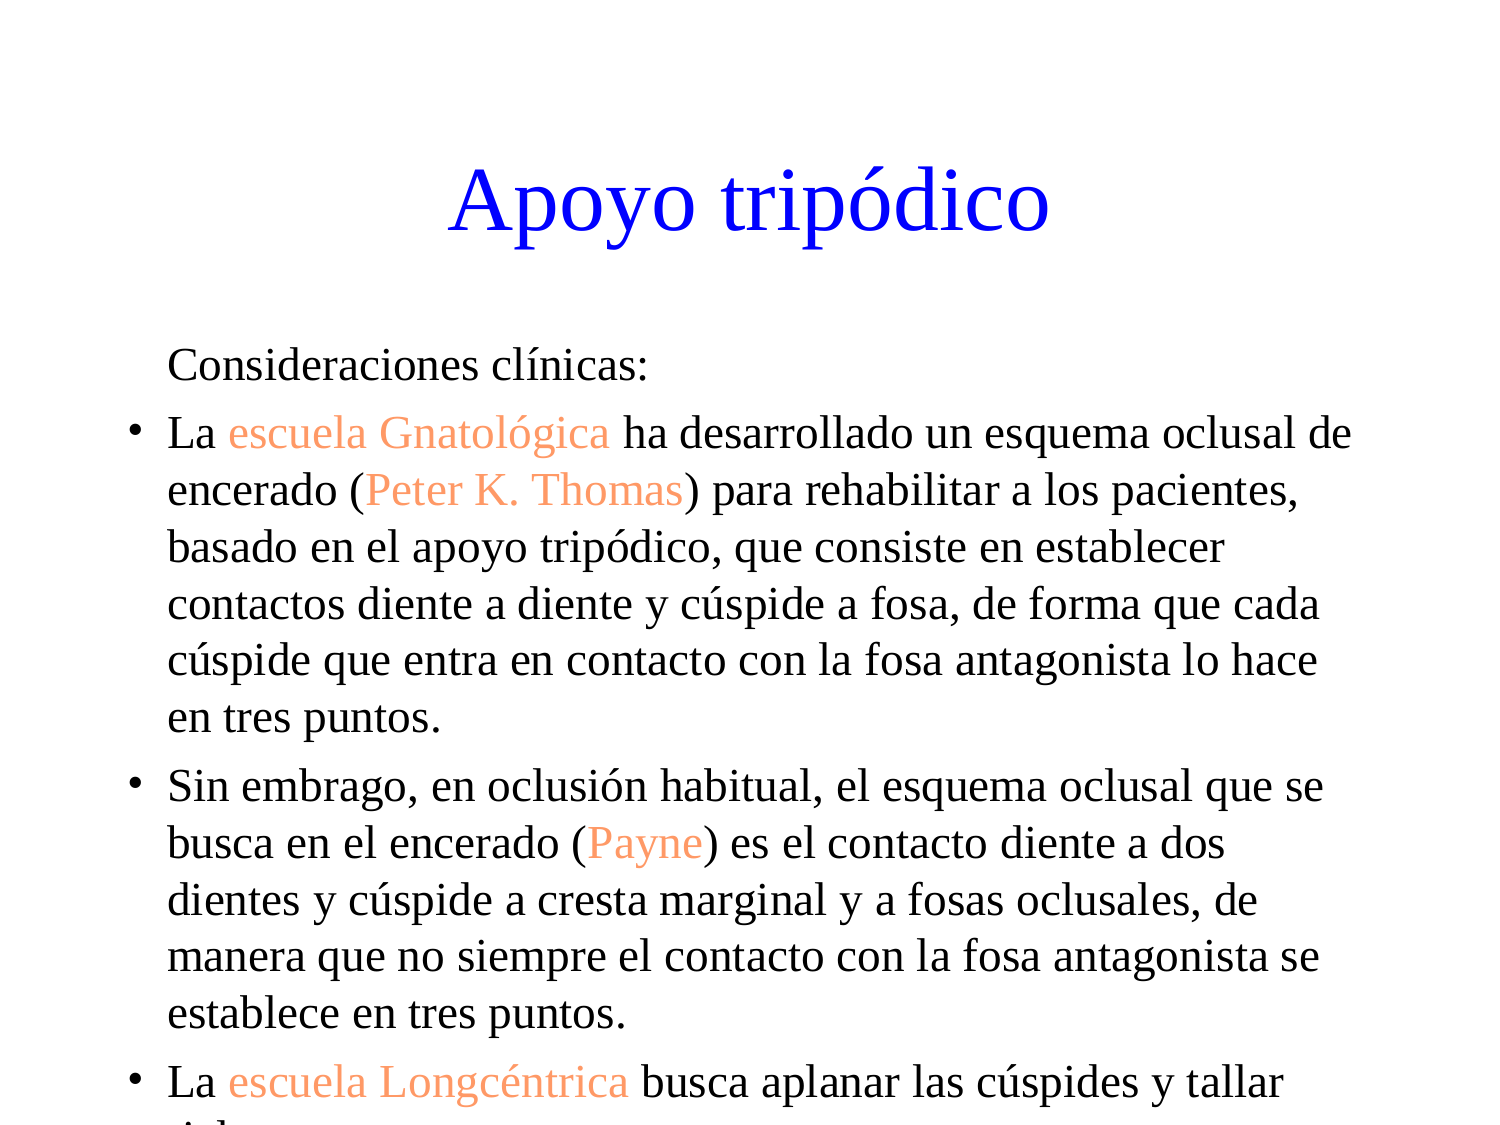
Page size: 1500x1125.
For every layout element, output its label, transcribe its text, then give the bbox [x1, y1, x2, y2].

title Apoyo tripódico [112, 68, 1388, 320]
list Consideraciones clínicas: La escuela Gnatológica ha desarrollado un esquema oclusal de encerado (Peter K. Thomas) para rehabilitar a los pacientes, basado en el apoyo tripódico, que consiste en establecer contactos diente a diente y cúspide a fosa, de forma que cada cúspide que entra en contacto con la fosa antagonista lo hace en tres puntos. Sin embrago, en oclusión habitual, el esquema oclusal que se busca en el encerado (Payne) es el contacto diente a dos dientes y cúspide a cresta marginal y a fosas oclusales, de manera que no siempre el contacto con la fosa antagonista se establece en tres puntos. La escuela Longcéntrica busca aplanar las cúspides y tallar rieleras. [112, 324, 1388, 1125]
